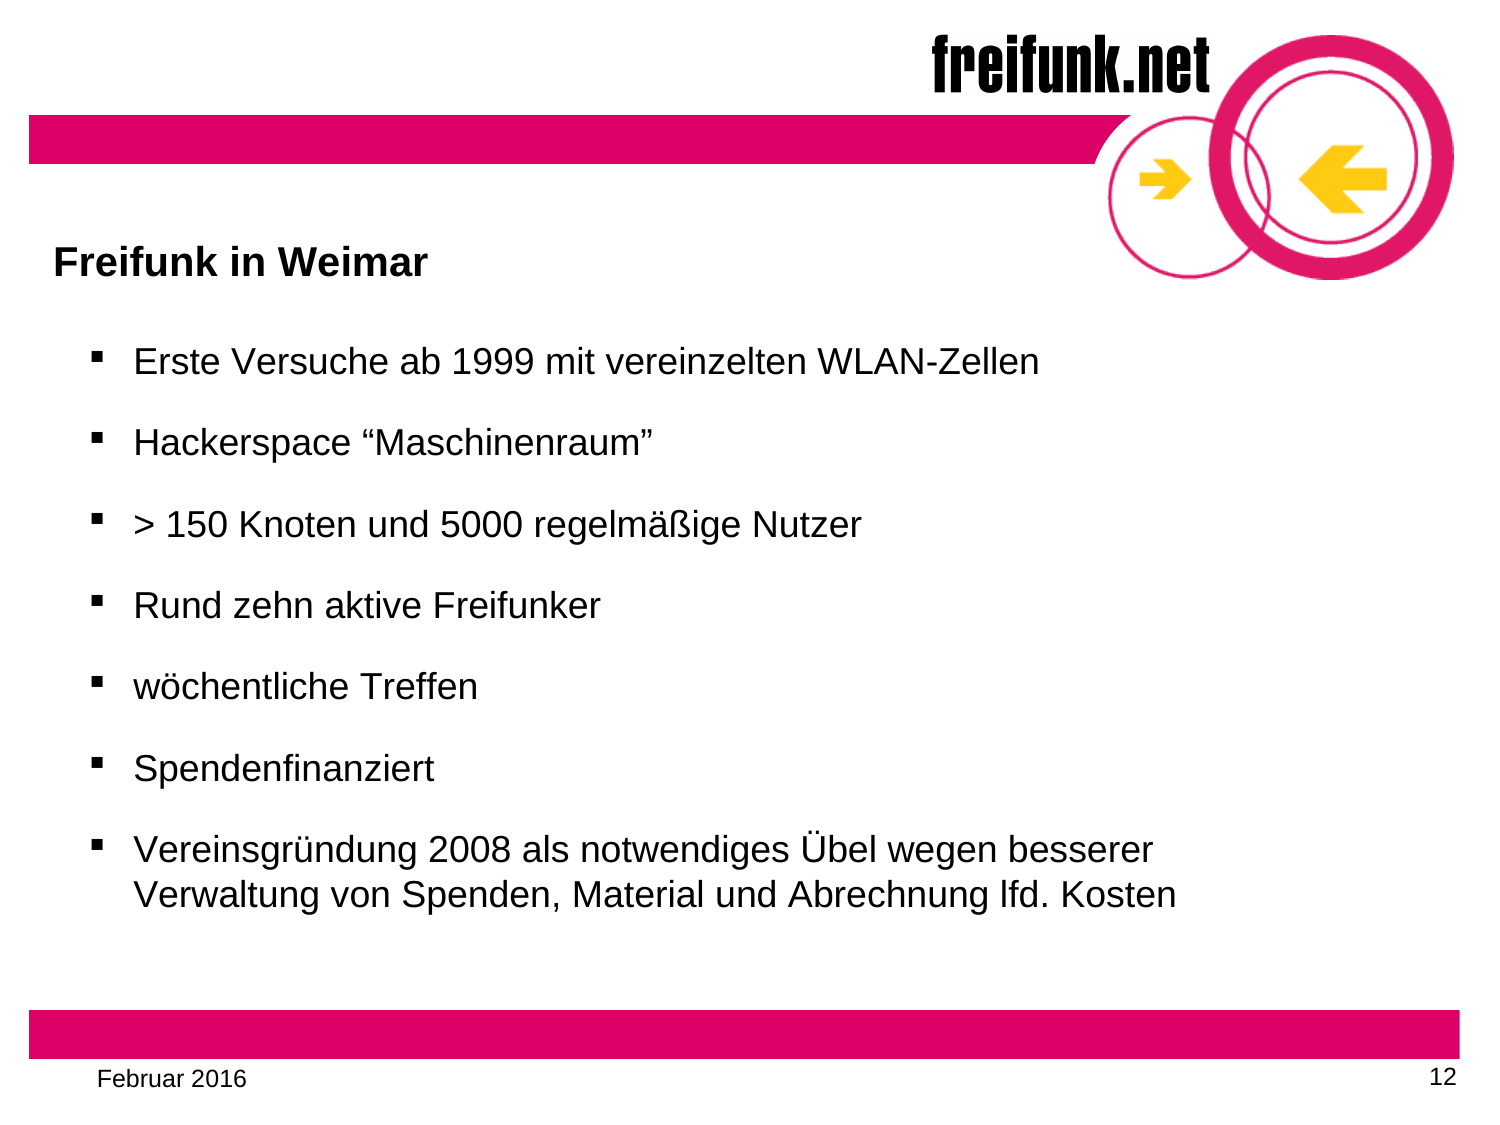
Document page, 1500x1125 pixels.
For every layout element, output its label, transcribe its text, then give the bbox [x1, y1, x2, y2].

text_box Freifunk in Weimar [53, 235, 1046, 395]
picture [932, 34, 1454, 280]
text_box Erste Versuche ab 1999 mit vereinzelten WLAN-Zellen Hackerspace “Maschinenraum” > 150 Knoten und 5000 regelmäßige Nutzer Rund zehn aktive Freifunker wöchentliche Treffen Spendenfinanziert Vereinsgründung 2008 als notwendiges Übel wegen besserer Verwaltung von Spenden, Material und Abrechnung lfd. Kosten [59, 337, 1288, 976]
